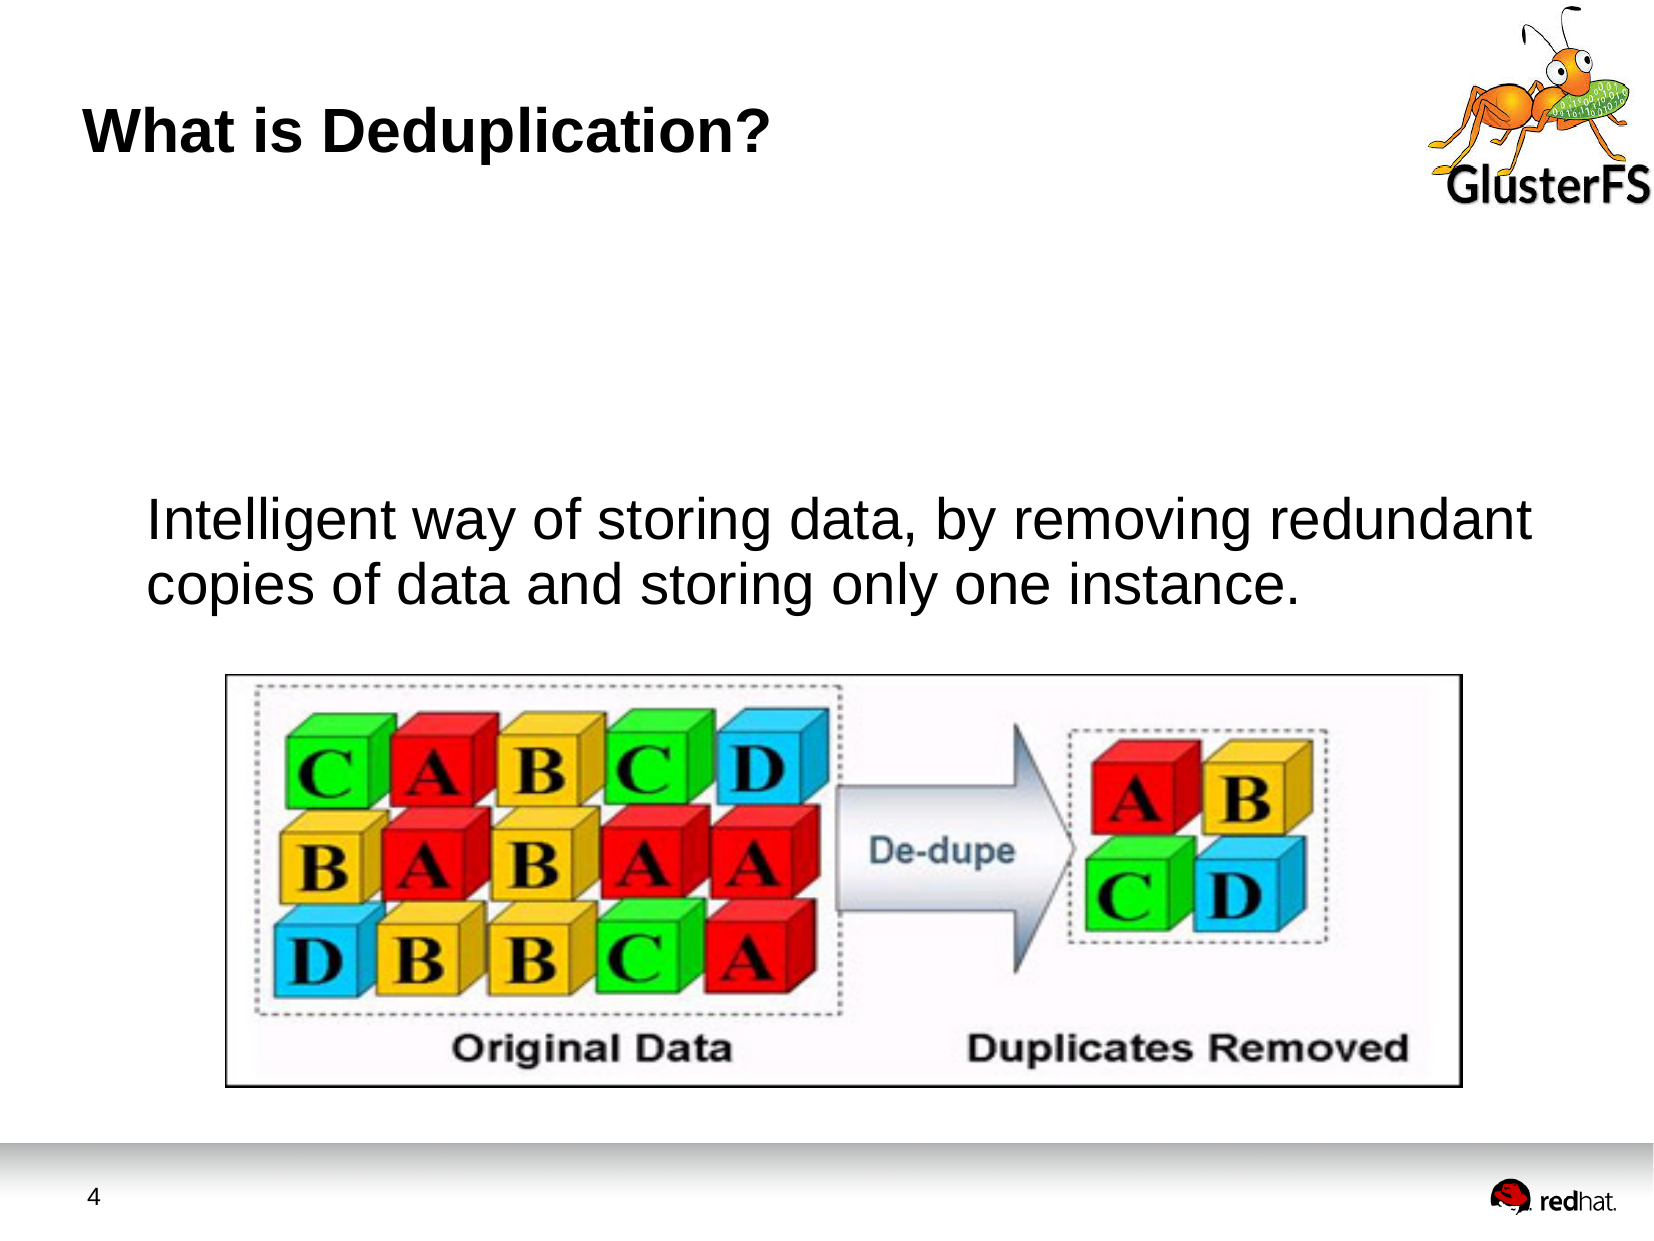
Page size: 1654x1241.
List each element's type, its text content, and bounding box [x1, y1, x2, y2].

picture [225, 674, 1463, 1088]
picture [0, 1143, 1654, 1241]
list Intelligent way of storing data, by removing redundant copies of data and storing only one instance. [86, 486, 1576, 712]
picture [1425, 4, 1653, 208]
title What is Deduplication? [82, 37, 1571, 226]
